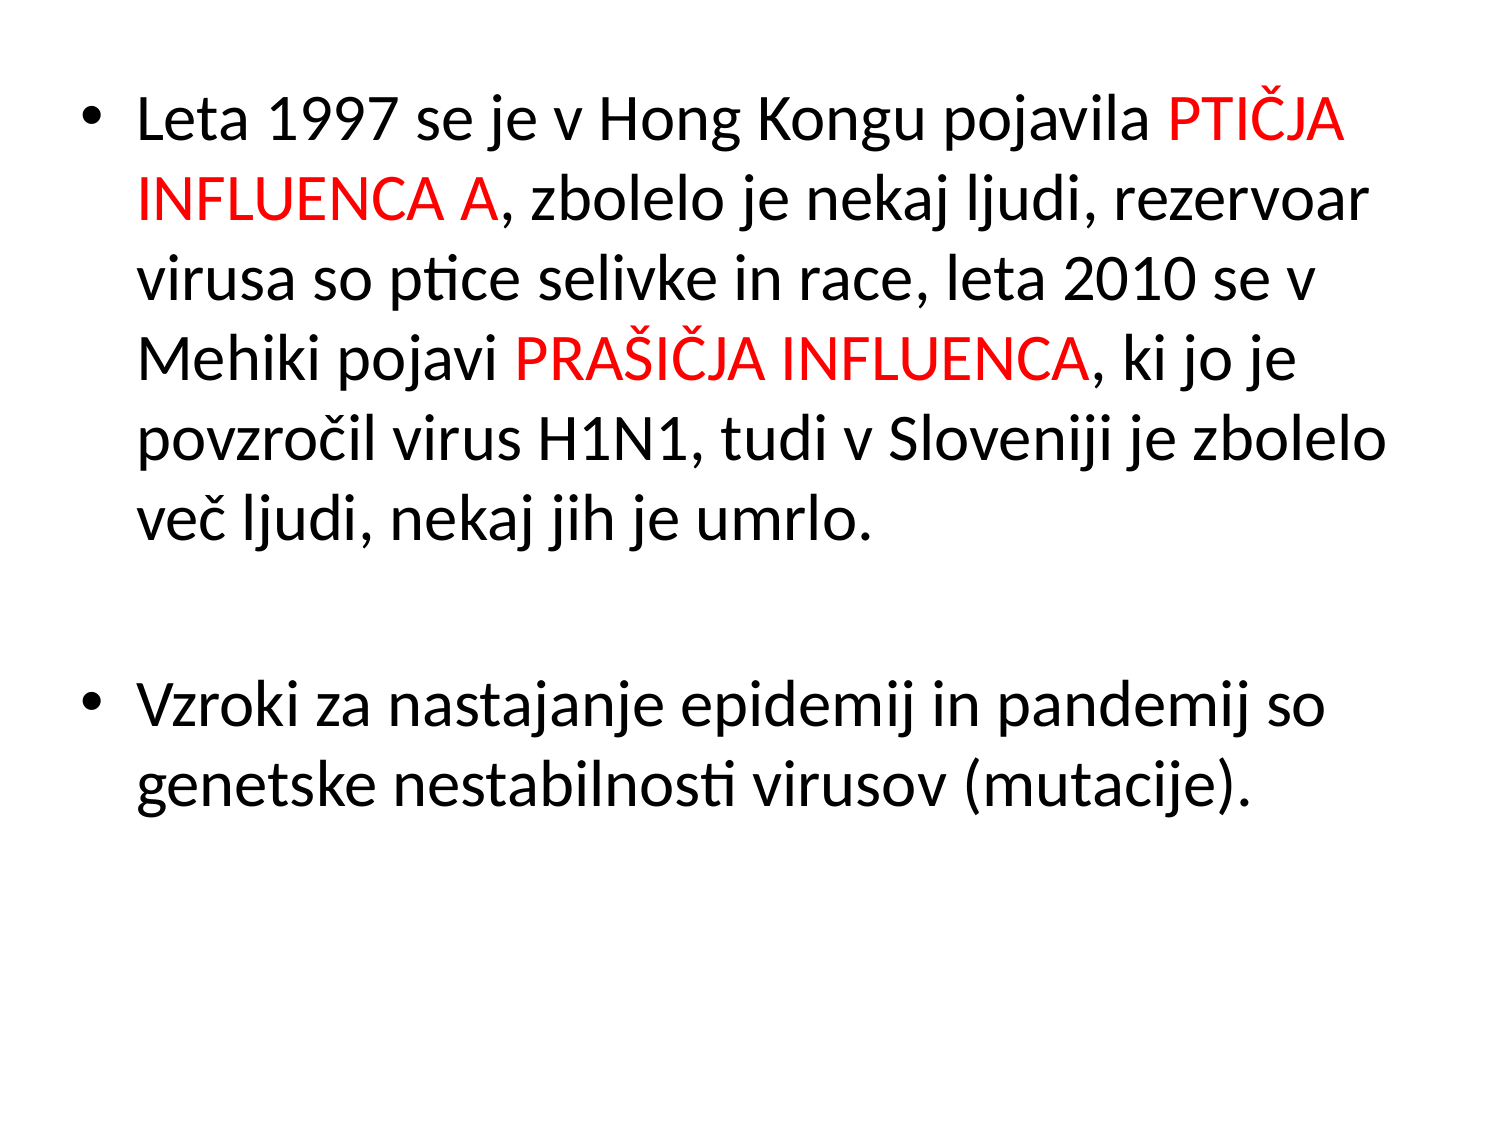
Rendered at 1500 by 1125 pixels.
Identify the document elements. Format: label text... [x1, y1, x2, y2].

list Leta 1997 se je v Hong Kongu pojavila PTIČJA INFLUENCA A, zbolelo je nekaj ljudi, rezervoar virusa so ptice selivke in race, leta 2010 se v Mehiki pojavi PRAŠIČJA INFLUENCA, ki jo je povzročil virus H1N1, tudi v Sloveniji je zbolelo več ljudi, nekaj jih je umrlo. Vzroki za nastajanje epidemij in pandemij so genetske nestabilnosti virusov (mutacije). [64, 66, 1425, 1005]
